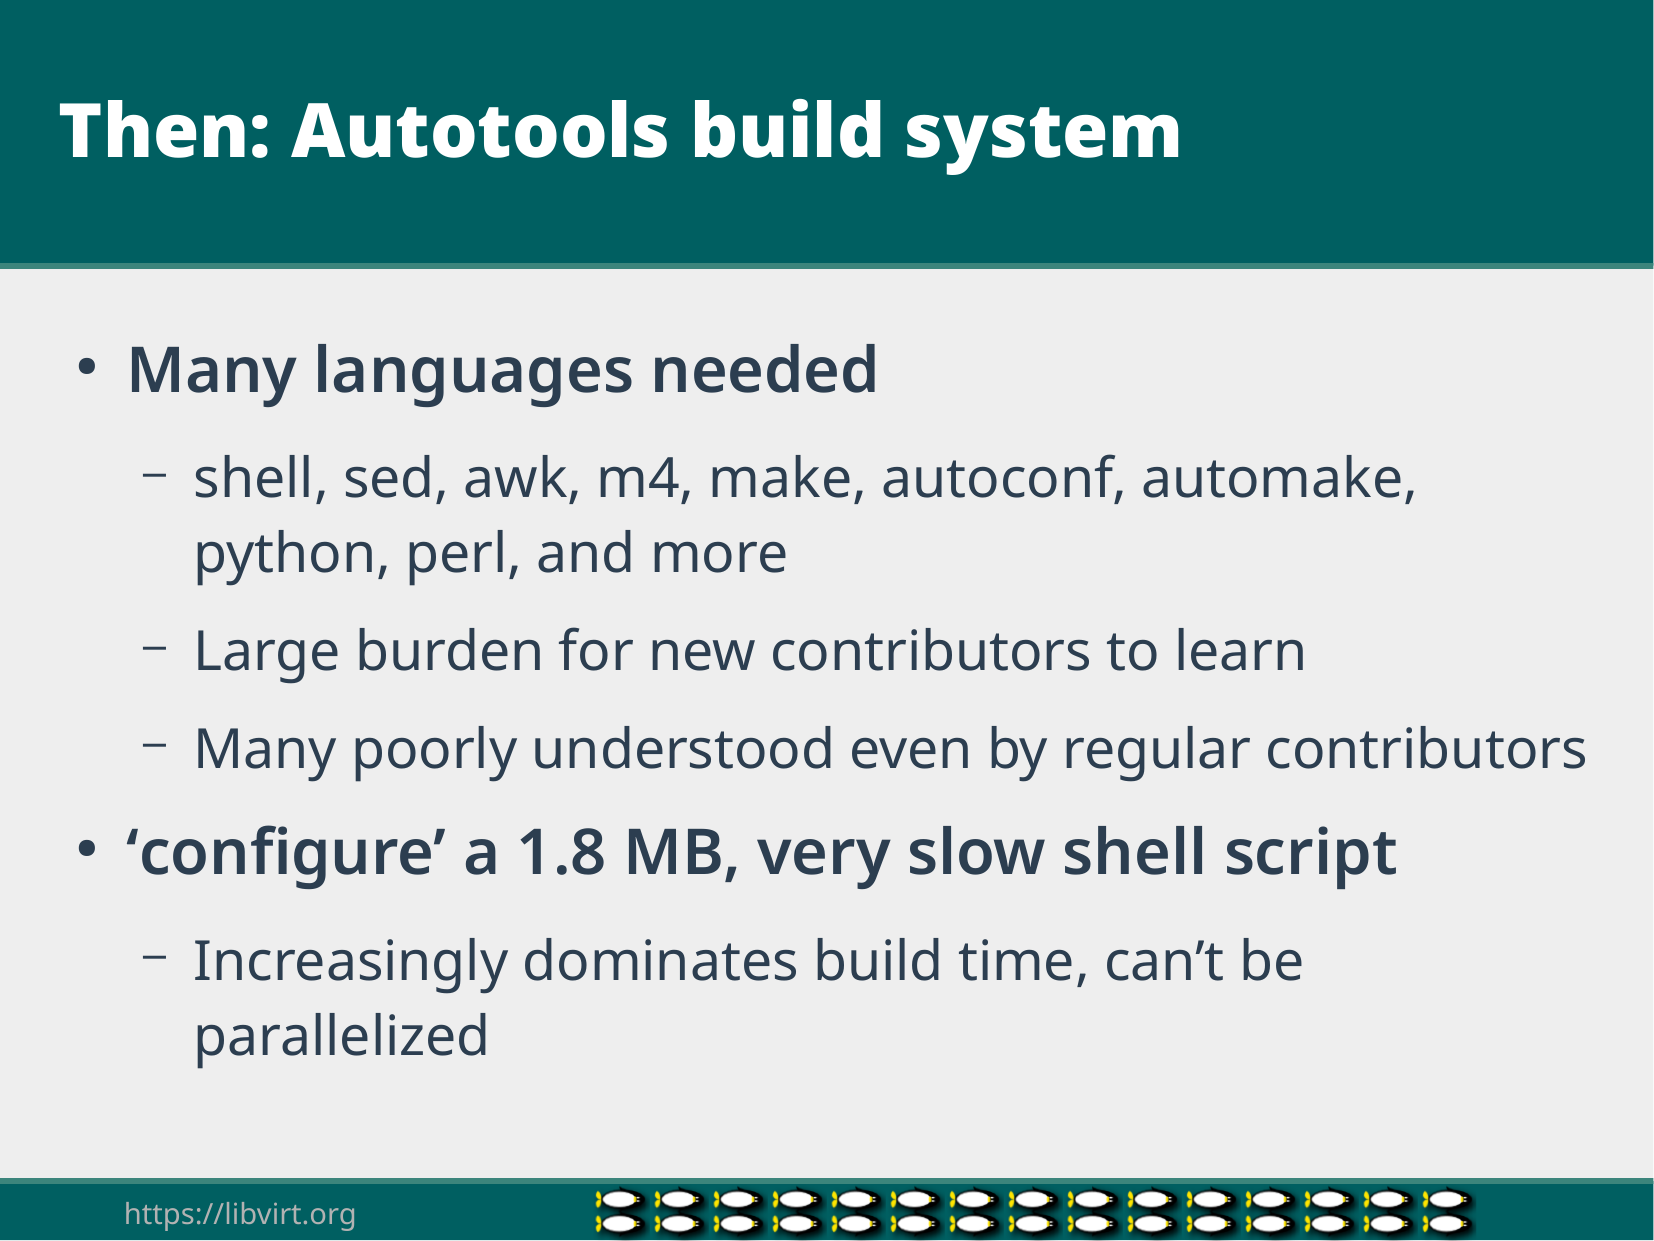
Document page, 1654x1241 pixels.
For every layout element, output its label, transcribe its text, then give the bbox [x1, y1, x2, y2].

title Then: Autotools build system [59, 49, 1595, 207]
list Many languages needed shell, sed, awk, m4, make, autoconf, automake, python, perl, and more Large burden for new contributors to learn Many poorly understood even by regular contributors ‘configure’ a 1.8 MB, very slow shell script Increasingly dominates build time, can’t be parallelized [59, 324, 1595, 1152]
text_box [590, 1181, 1477, 1241]
